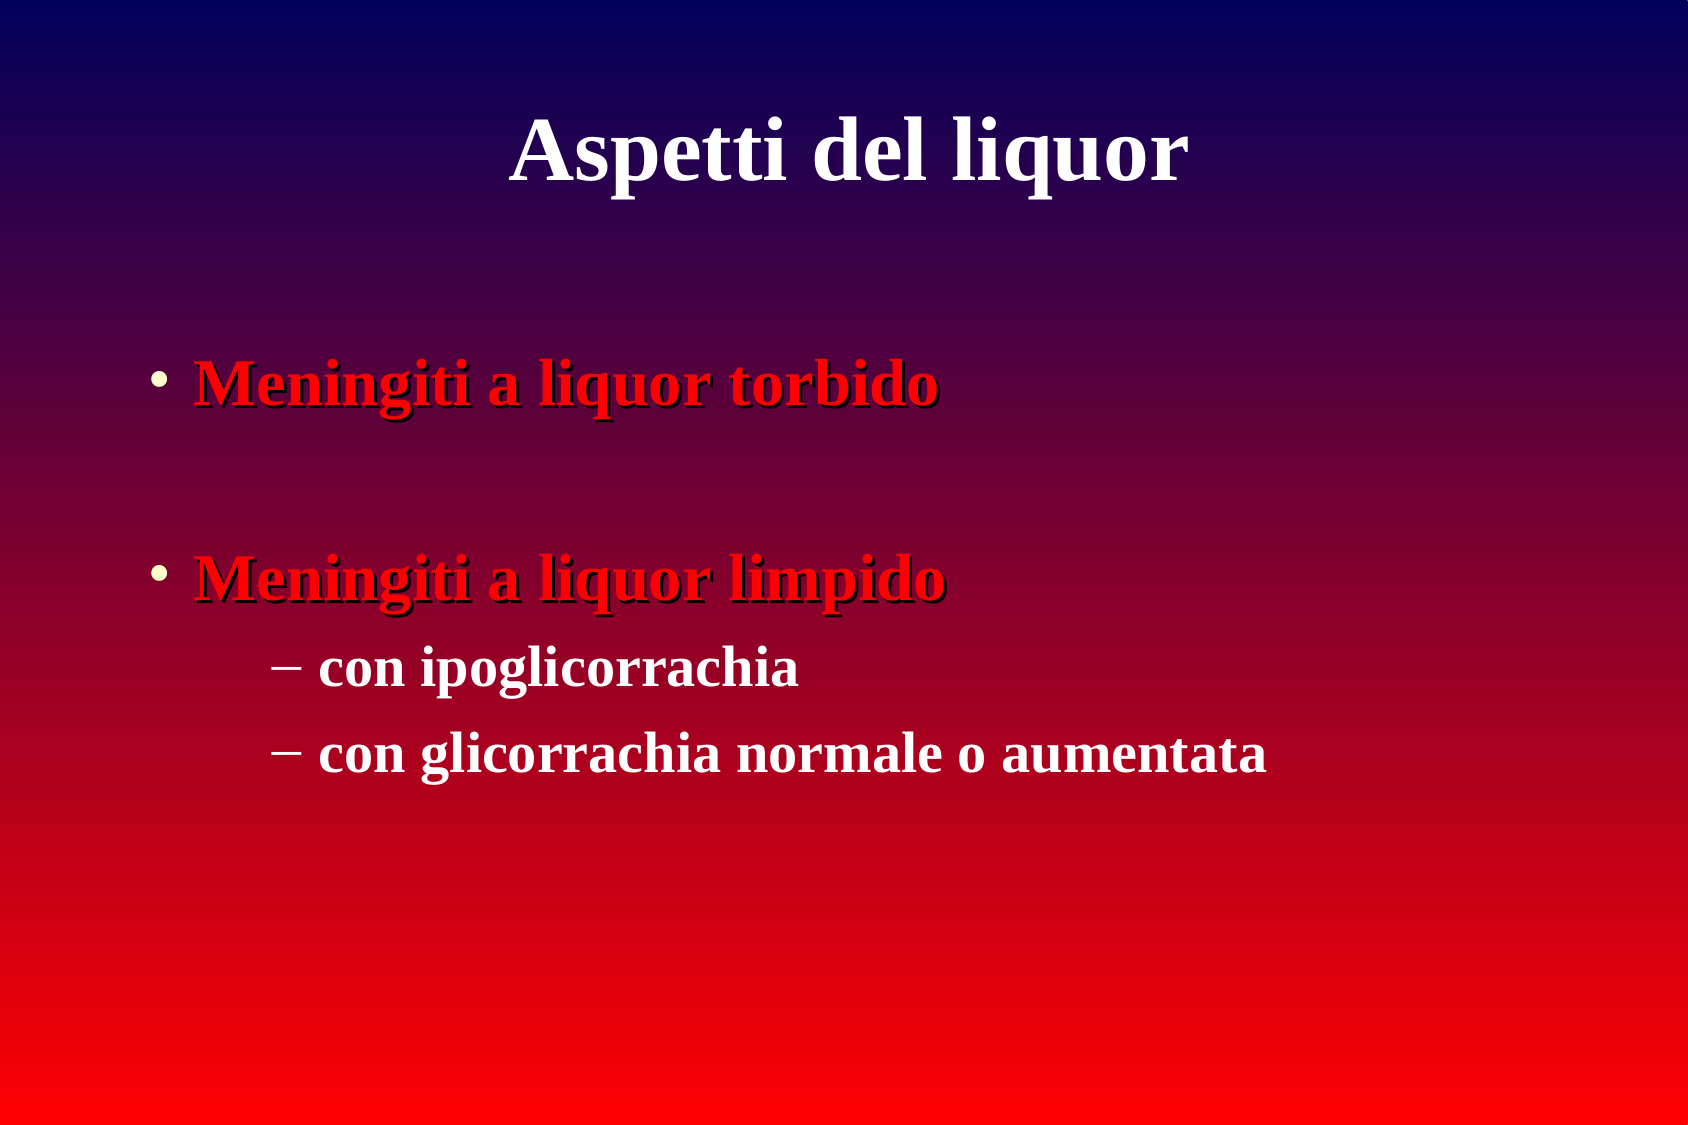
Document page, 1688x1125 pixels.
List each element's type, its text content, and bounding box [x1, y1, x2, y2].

text_box Meningiti a liquor torbido Meningiti a liquor limpido con ipoglicorrachia con glicorrachia normale o aumentata [132, 346, 1568, 872]
text_box Aspetti del liquor [132, 49, 1568, 238]
